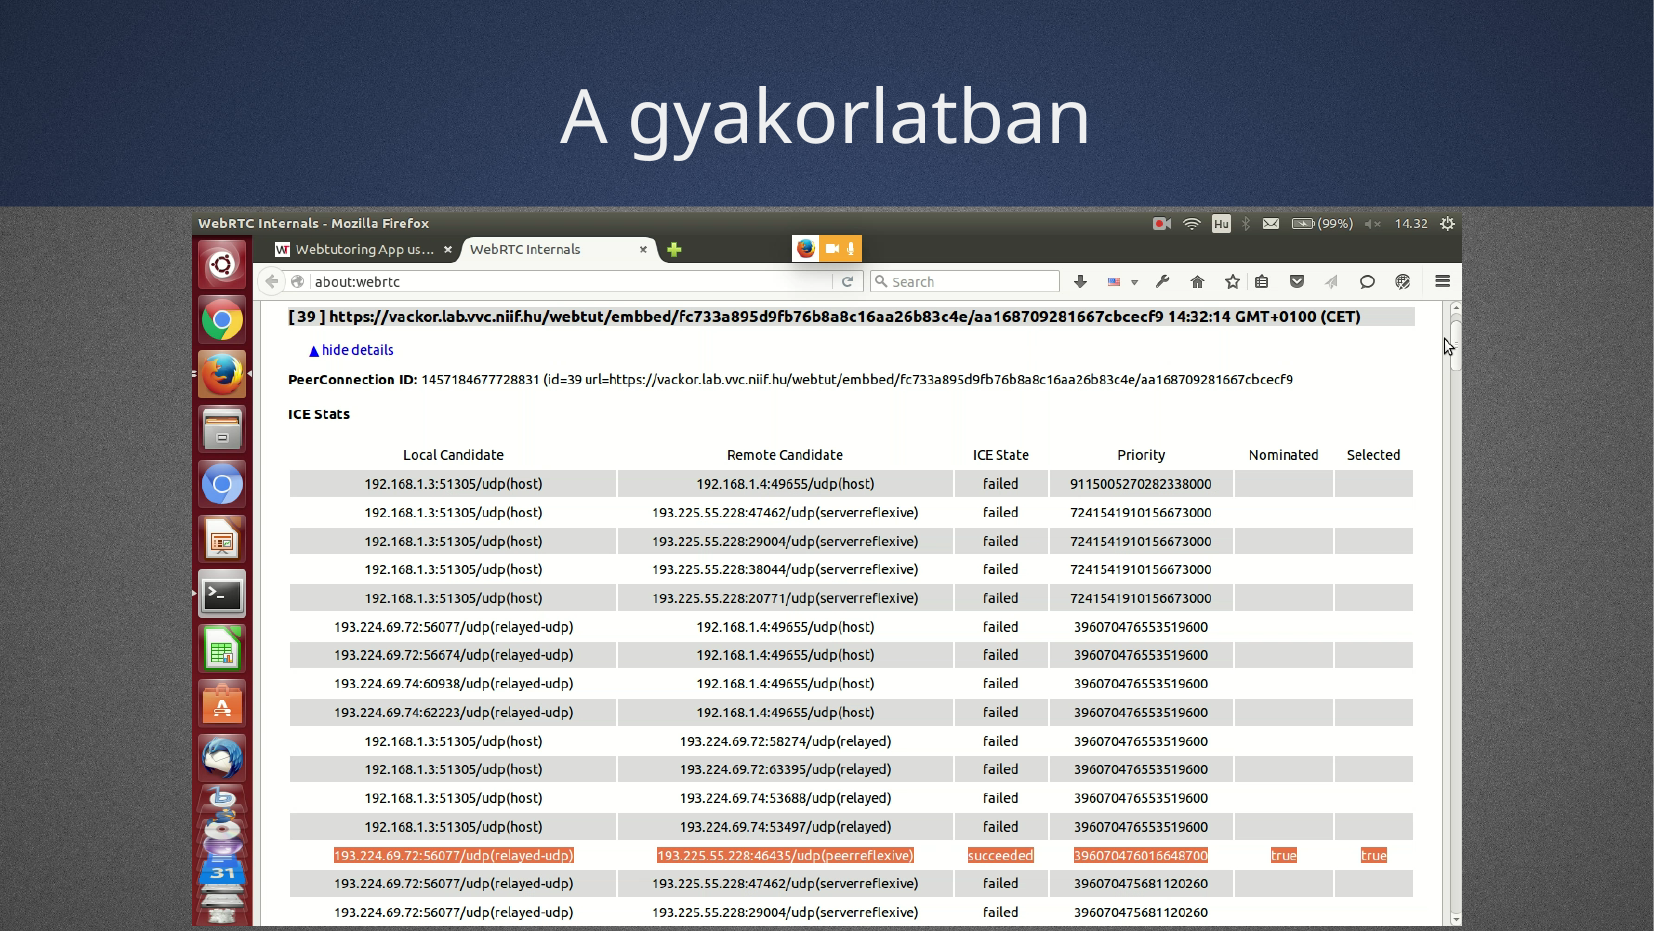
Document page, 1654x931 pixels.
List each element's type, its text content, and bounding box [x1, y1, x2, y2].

title A gyakorlatban [82, 36, 1571, 193]
picture [0, 0, 1654, 931]
